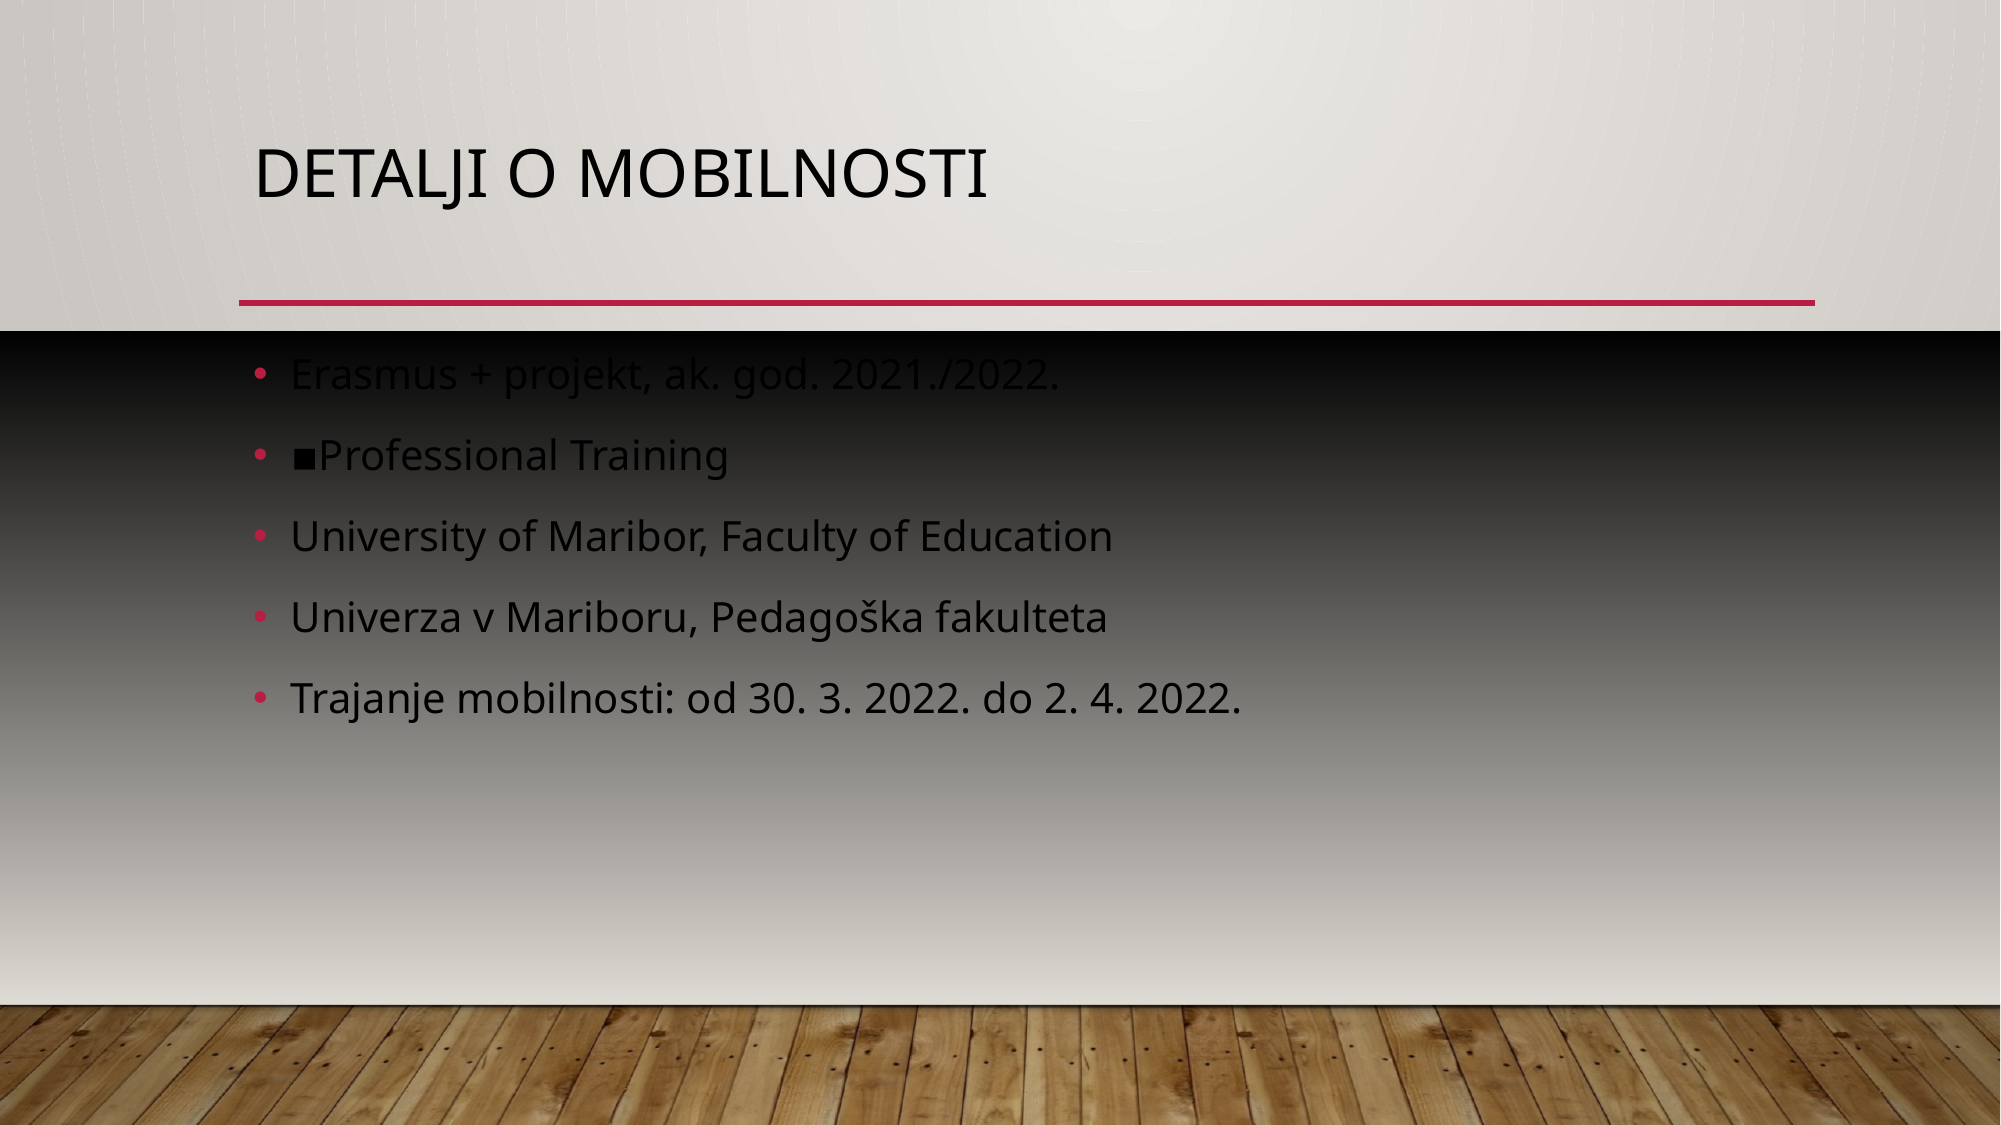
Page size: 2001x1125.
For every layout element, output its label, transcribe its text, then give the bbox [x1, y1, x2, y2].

title Detalji o mobilnosti [238, 131, 1814, 305]
list Erasmus + projekt, ak. god. 2021./2022. ▪Professional Training University of Maribor, Faculty of Education Univerza v Mariboru, Pedagoška fakulteta Trajanje mobilnosti: od 30. 3. 2022. do 2. 4. 2022. [238, 330, 1814, 897]
